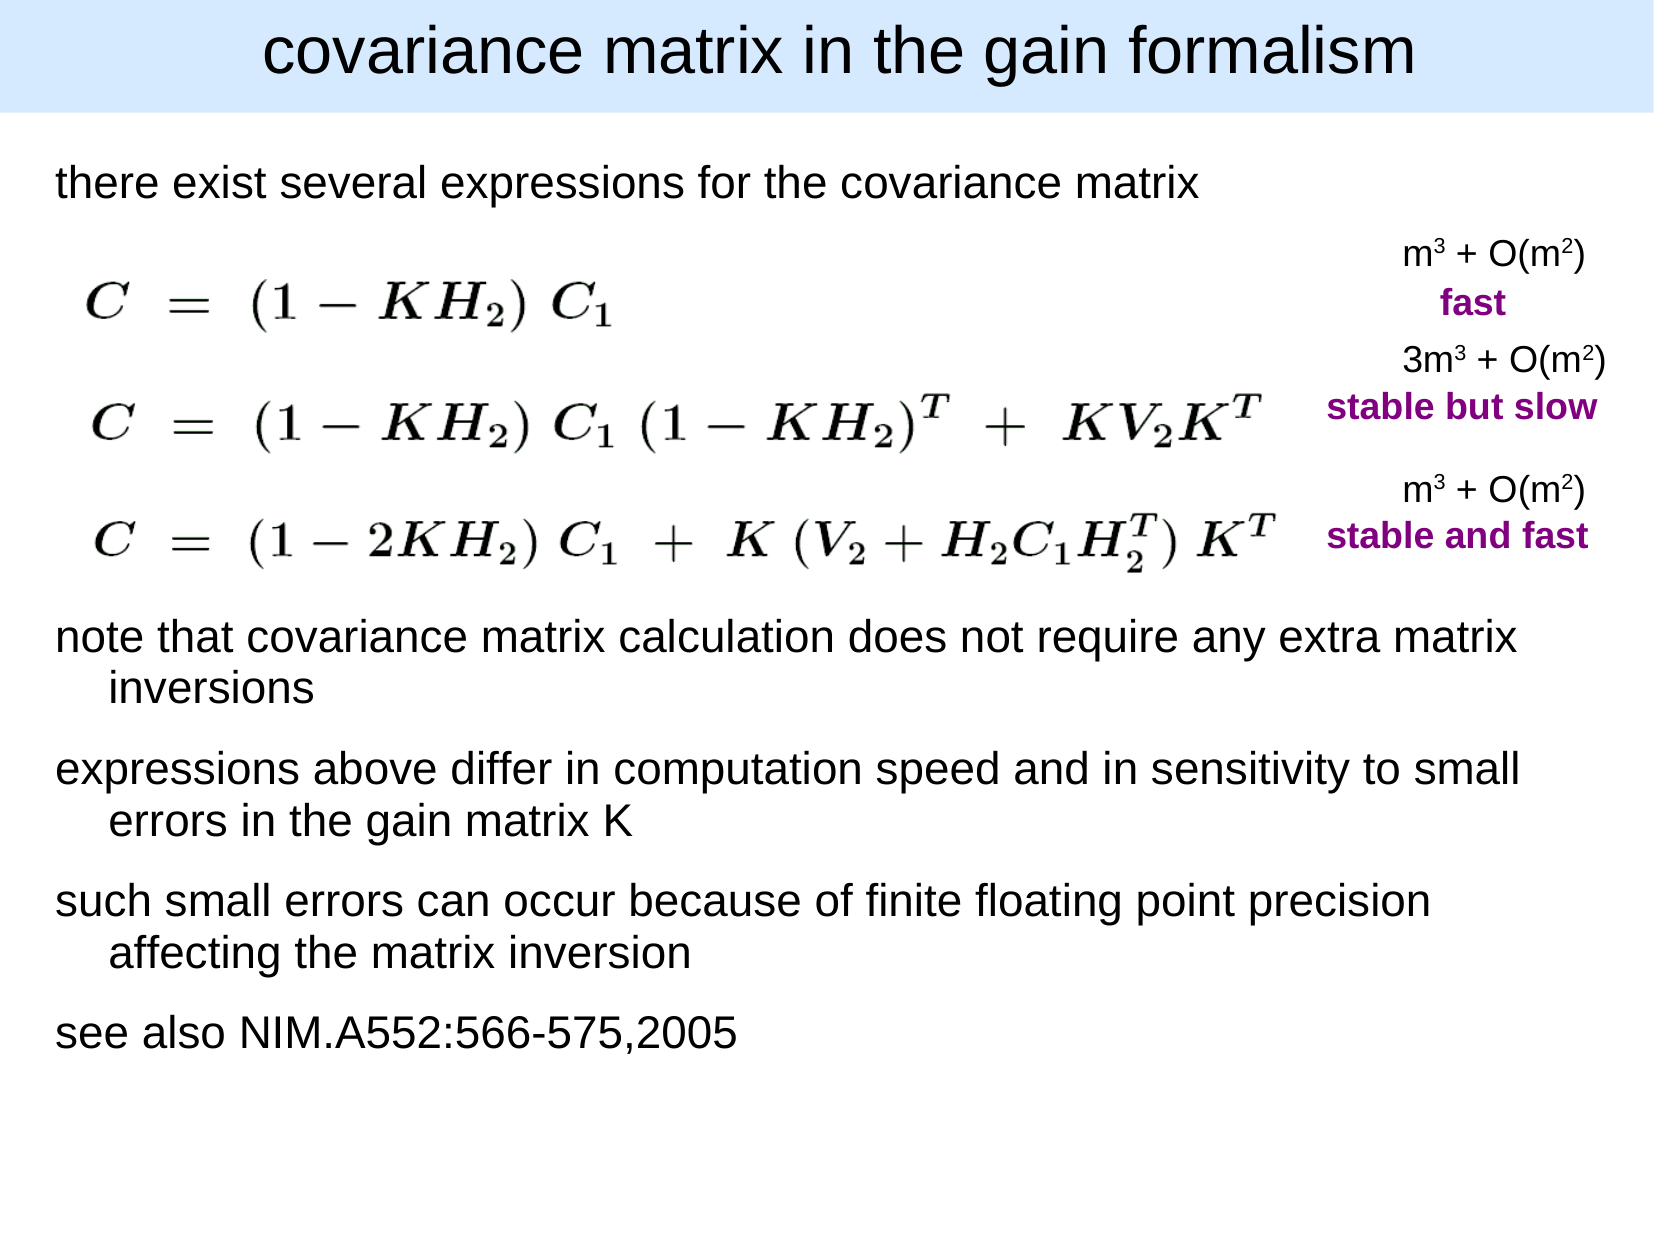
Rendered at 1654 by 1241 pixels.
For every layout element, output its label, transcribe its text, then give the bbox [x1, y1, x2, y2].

text_box m3 + O(m2) [1387, 461, 1601, 532]
text_box stable but slow [1311, 378, 1613, 451]
picture [84, 499, 1285, 582]
text_box m3 + O(m2) [1387, 225, 1601, 296]
title covariance matrix in the gain formalism [86, 0, 1576, 100]
text_box 3m3 + O(m2) [1387, 331, 1622, 402]
list there exist several expressions for the covariance matrix [37, 156, 1613, 263]
list note that covariance matrix calculation does not require any extra matrix inversions expressions above differ in computation speed and in sensitivity to small errors in the gain matrix K such small errors can occur because of finite floating point precision affecting the matrix inversion see also NIM.A552:566-575,2005 [37, 611, 1613, 1176]
text_box fast [1425, 296, 1522, 331]
text_box stable and fast [1311, 507, 1615, 579]
picture [71, 262, 642, 350]
picture [77, 374, 1278, 489]
